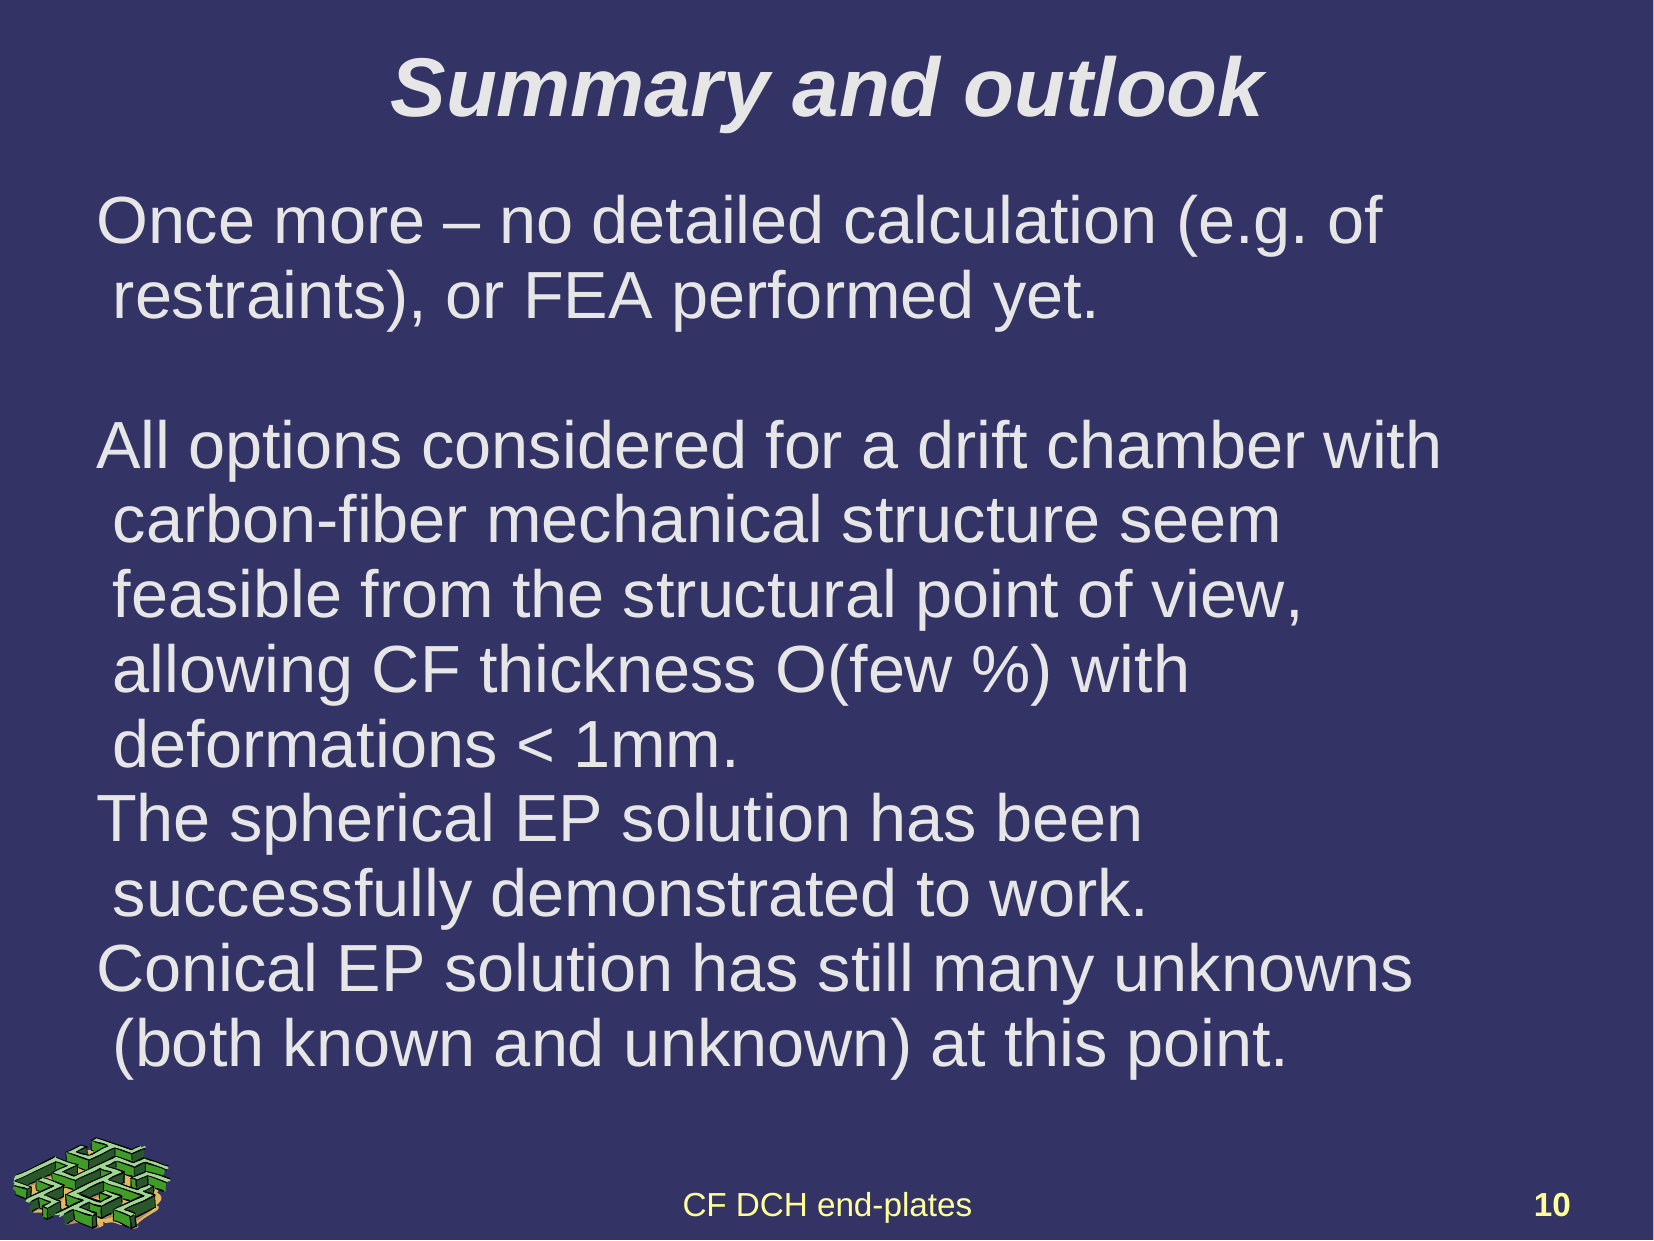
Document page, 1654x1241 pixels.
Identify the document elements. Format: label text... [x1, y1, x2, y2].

title Summary and outlook [121, 20, 1534, 155]
subtitle Once more – no detailed calculation (e.g. of restraints), or FEA performed yet. All options considered for a drift chamber with carbon-fiber mechanical structure seem feasible from the structural point of view, allowing CF thickness O(few %) with deformations < 1mm. The spherical EP solution has been successfully demonstrated to work. Conical EP solution has still many unknowns (both known and unknown) at this point. [77, 122, 1474, 1141]
